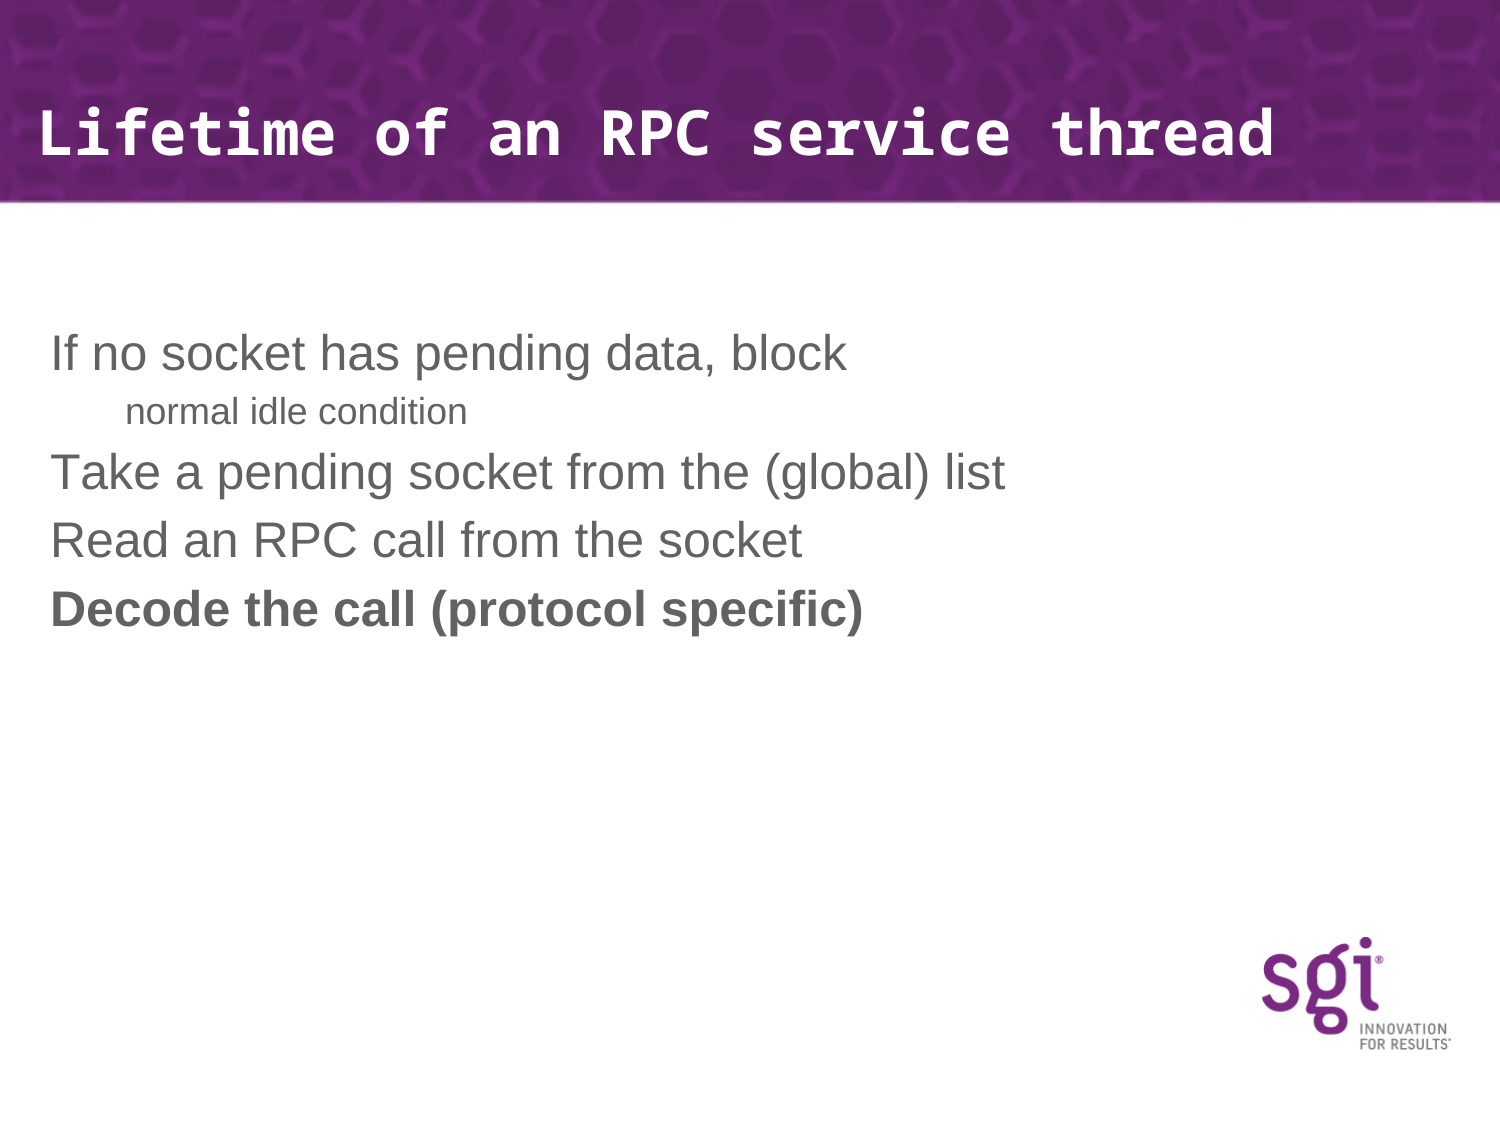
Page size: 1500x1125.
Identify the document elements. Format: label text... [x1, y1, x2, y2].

list If no socket has pending data, block normal idle condition Take a pending socket from the (global) list Read an RPC call from the socket Decode the call (protocol specific) [50, 324, 1326, 848]
title Lifetime of an RPC service thread [37, 37, 1313, 226]
picture [0, 0, 1500, 1050]
